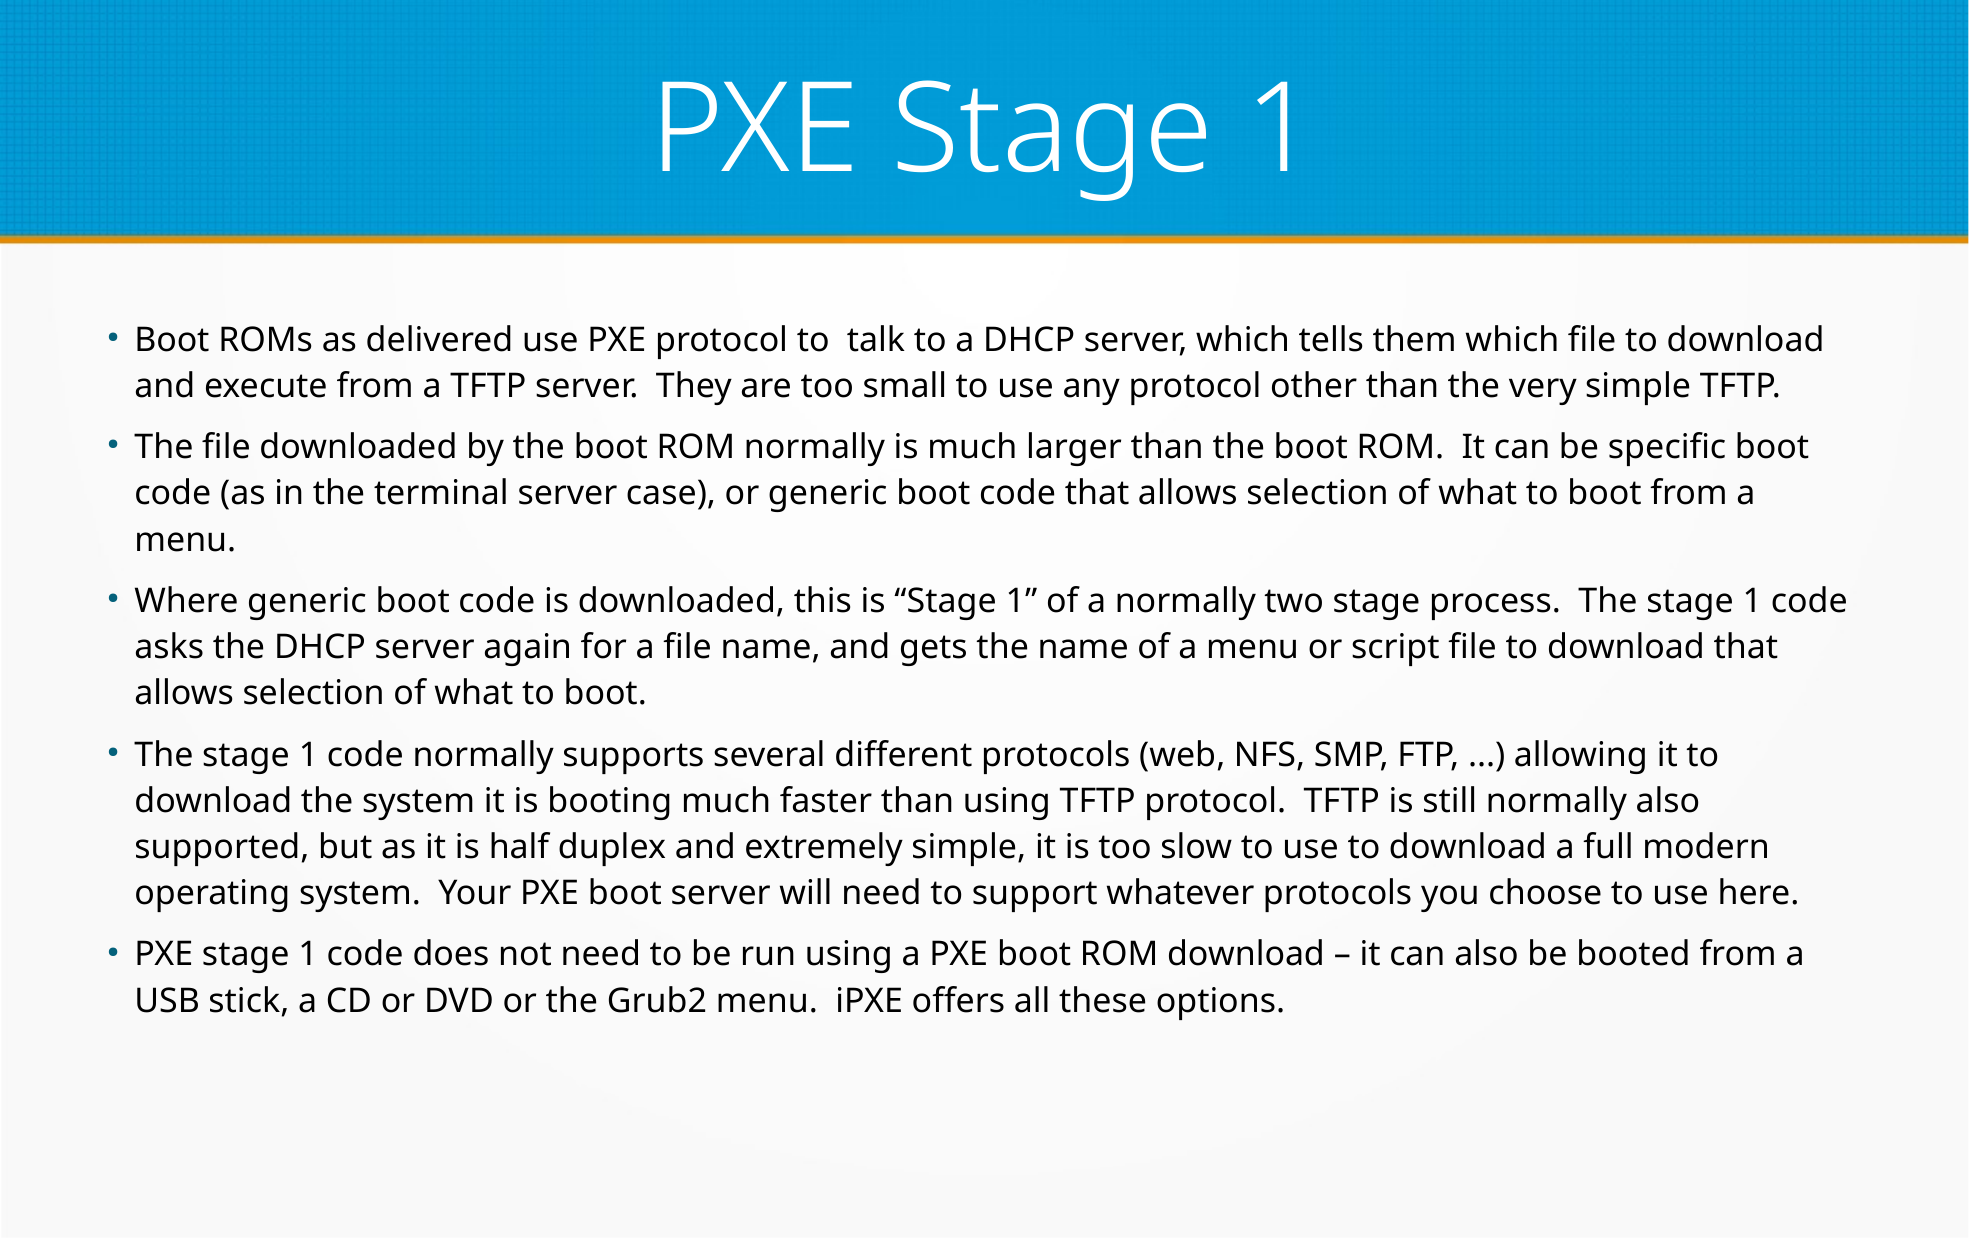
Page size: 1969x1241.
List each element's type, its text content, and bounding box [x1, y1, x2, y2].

list Boot ROMs as delivered use PXE protocol to talk to a DHCP server, which tells them which file to download and execute from a TFTP server. They are too small to use any protocol other than the very simple TFTP. The file downloaded by the boot ROM normally is much larger than the boot ROM. It can be specific boot code (as in the terminal server case), or generic boot code that allows selection of what to boot from a menu. Where generic boot code is downloaded, this is “Stage 1” of a normally two stage process. The stage 1 code asks the DHCP server again for a file name, and gets the name of a menu or script file to download that allows selection of what to boot. The stage 1 code normally supports several different protocols (web, NFS, SMP, FTP, ...) allowing it to download the system it is booting much faster than using TFTP protocol. TFTP is still normally also supported, but as it is half duplex and extremely simple, it is too slow to use to download a full modern operating system. Your PXE boot server will need to support whatever protocols you choose to use here. PXE stage 1 code does not need to be run using a PXE boot ROM download – it can also be booted from a USB stick, a CD or DVD or the Grub2 menu. iPXE offers all these options. [98, 315, 1861, 1081]
picture [0, 233, 1969, 1241]
title PXE Stage 1 [98, 19, 1870, 227]
